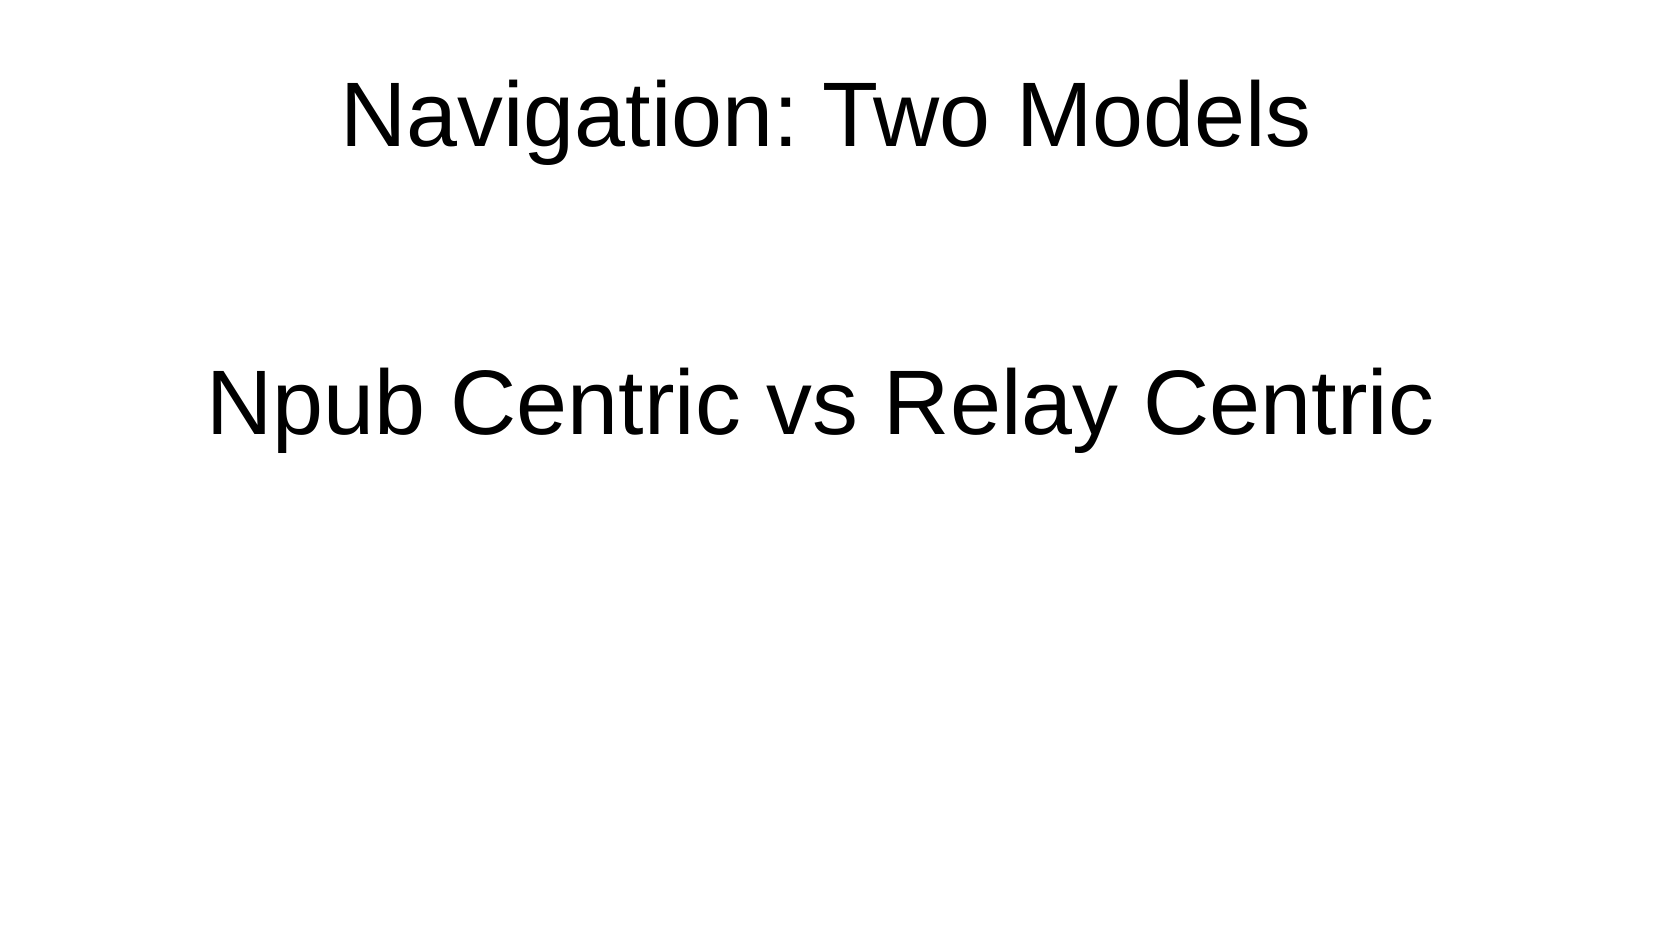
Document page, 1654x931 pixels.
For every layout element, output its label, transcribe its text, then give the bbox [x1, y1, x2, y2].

title Npub Centric vs Relay Centric [76, 324, 1565, 481]
title Navigation: Two Models [82, 37, 1571, 193]
